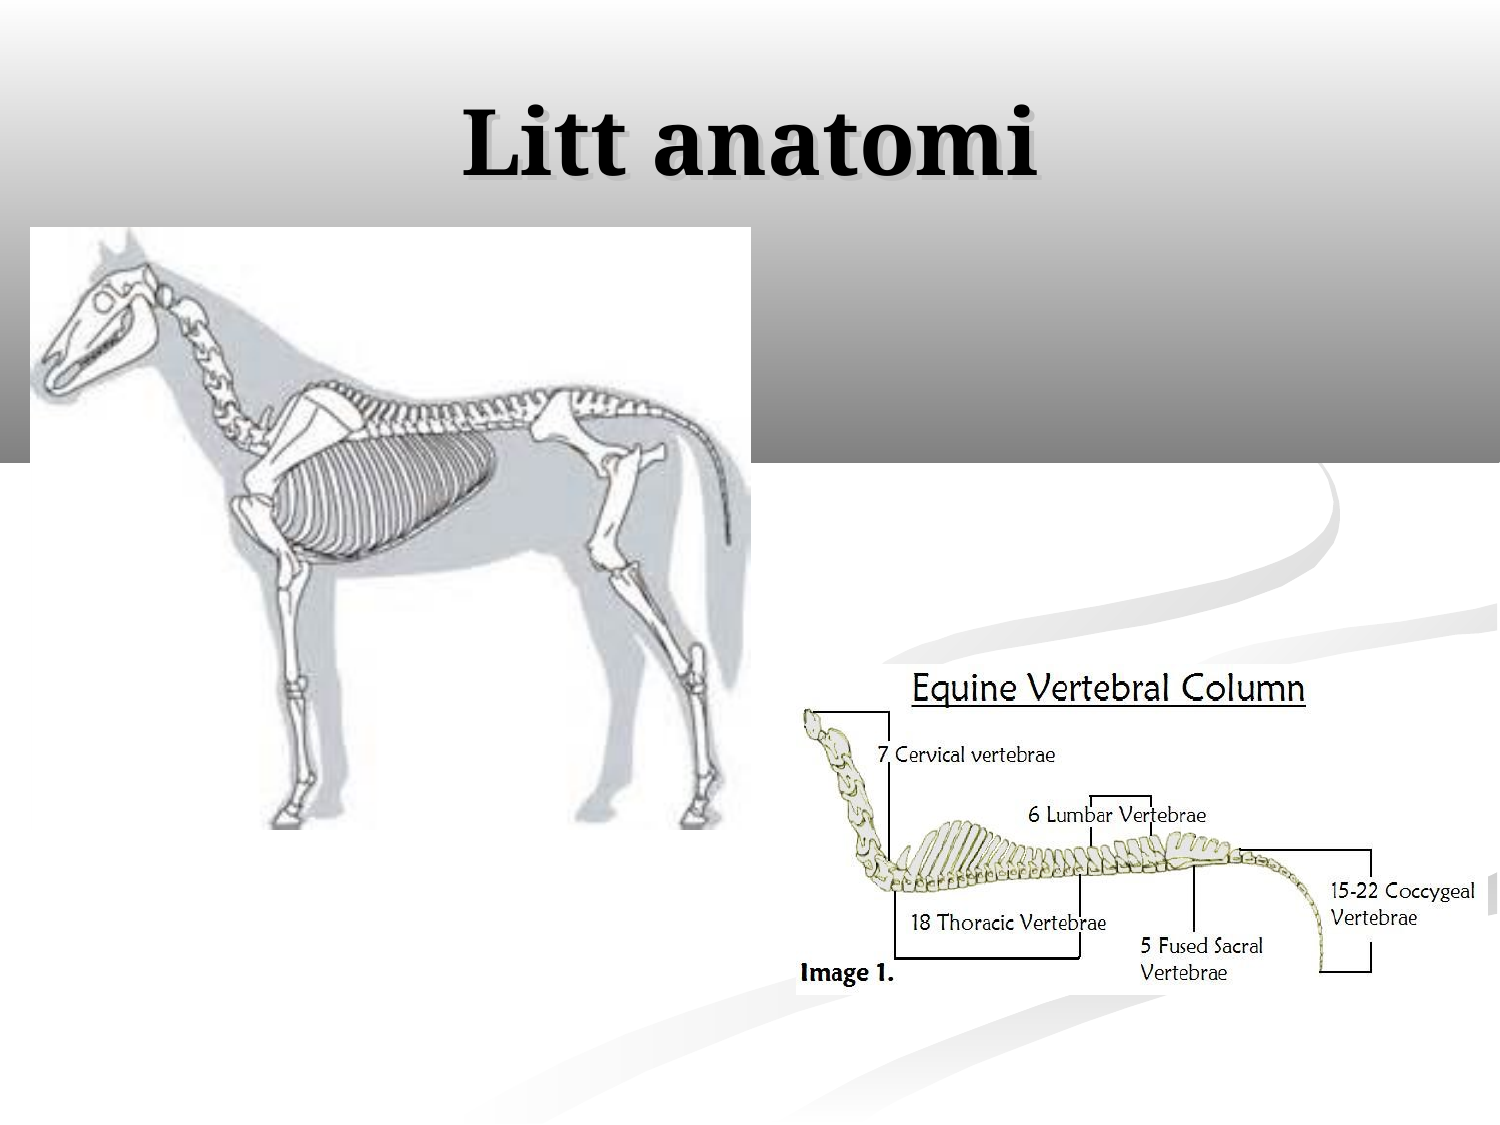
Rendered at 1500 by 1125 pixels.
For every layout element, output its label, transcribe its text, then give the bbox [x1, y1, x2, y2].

picture [796, 664, 1488, 995]
title Litt anatomi [75, 21, 1426, 257]
picture [30, 227, 751, 830]
